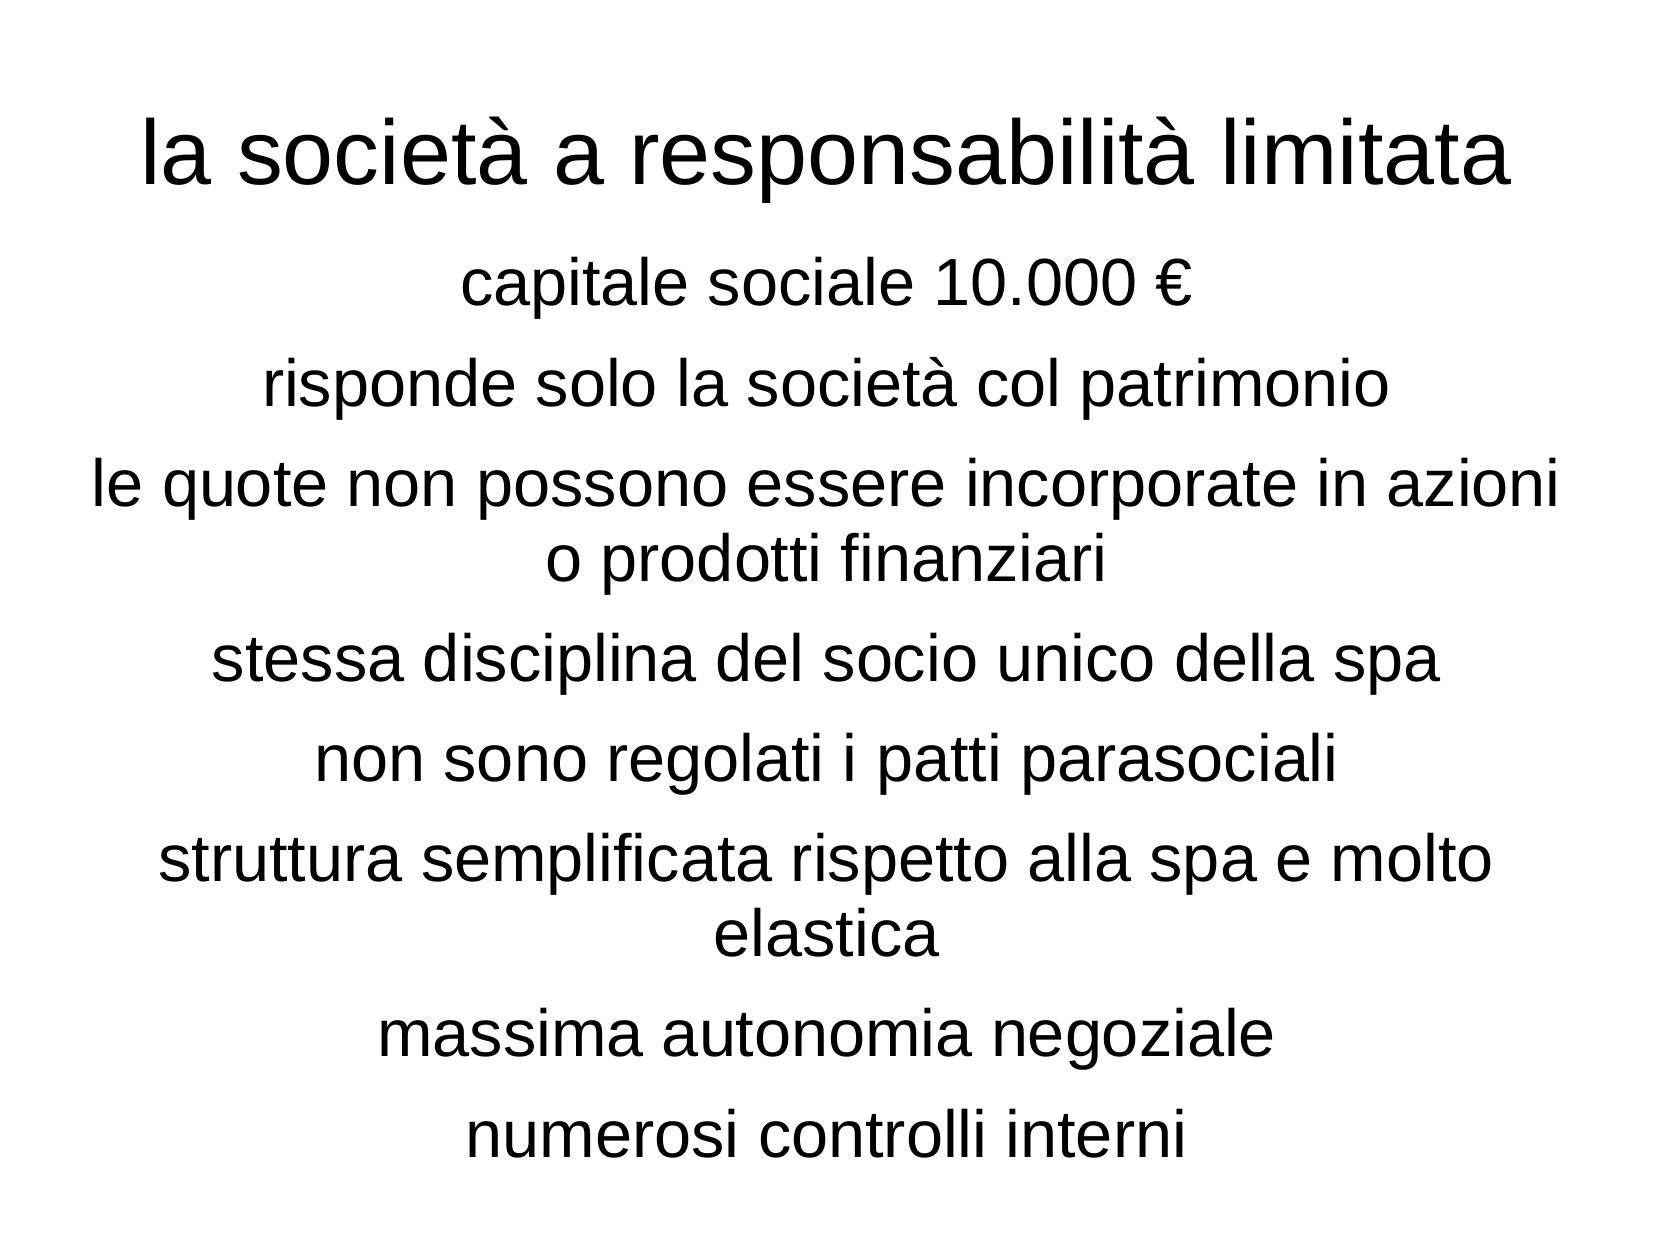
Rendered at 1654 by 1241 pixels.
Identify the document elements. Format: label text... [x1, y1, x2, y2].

subtitle capitale sociale 10.000 € risponde solo la società col patrimonio le quote non possono essere incorporate in azioni o prodotti finanziari stessa disciplina del socio unico della spa non sono regolati i patti parasociali struttura semplificata rispetto alla spa e molto elastica massima autonomia negoziale numerosi controlli interni [82, 235, 1571, 1182]
title la società a responsabilità limitata [82, 56, 1571, 235]
